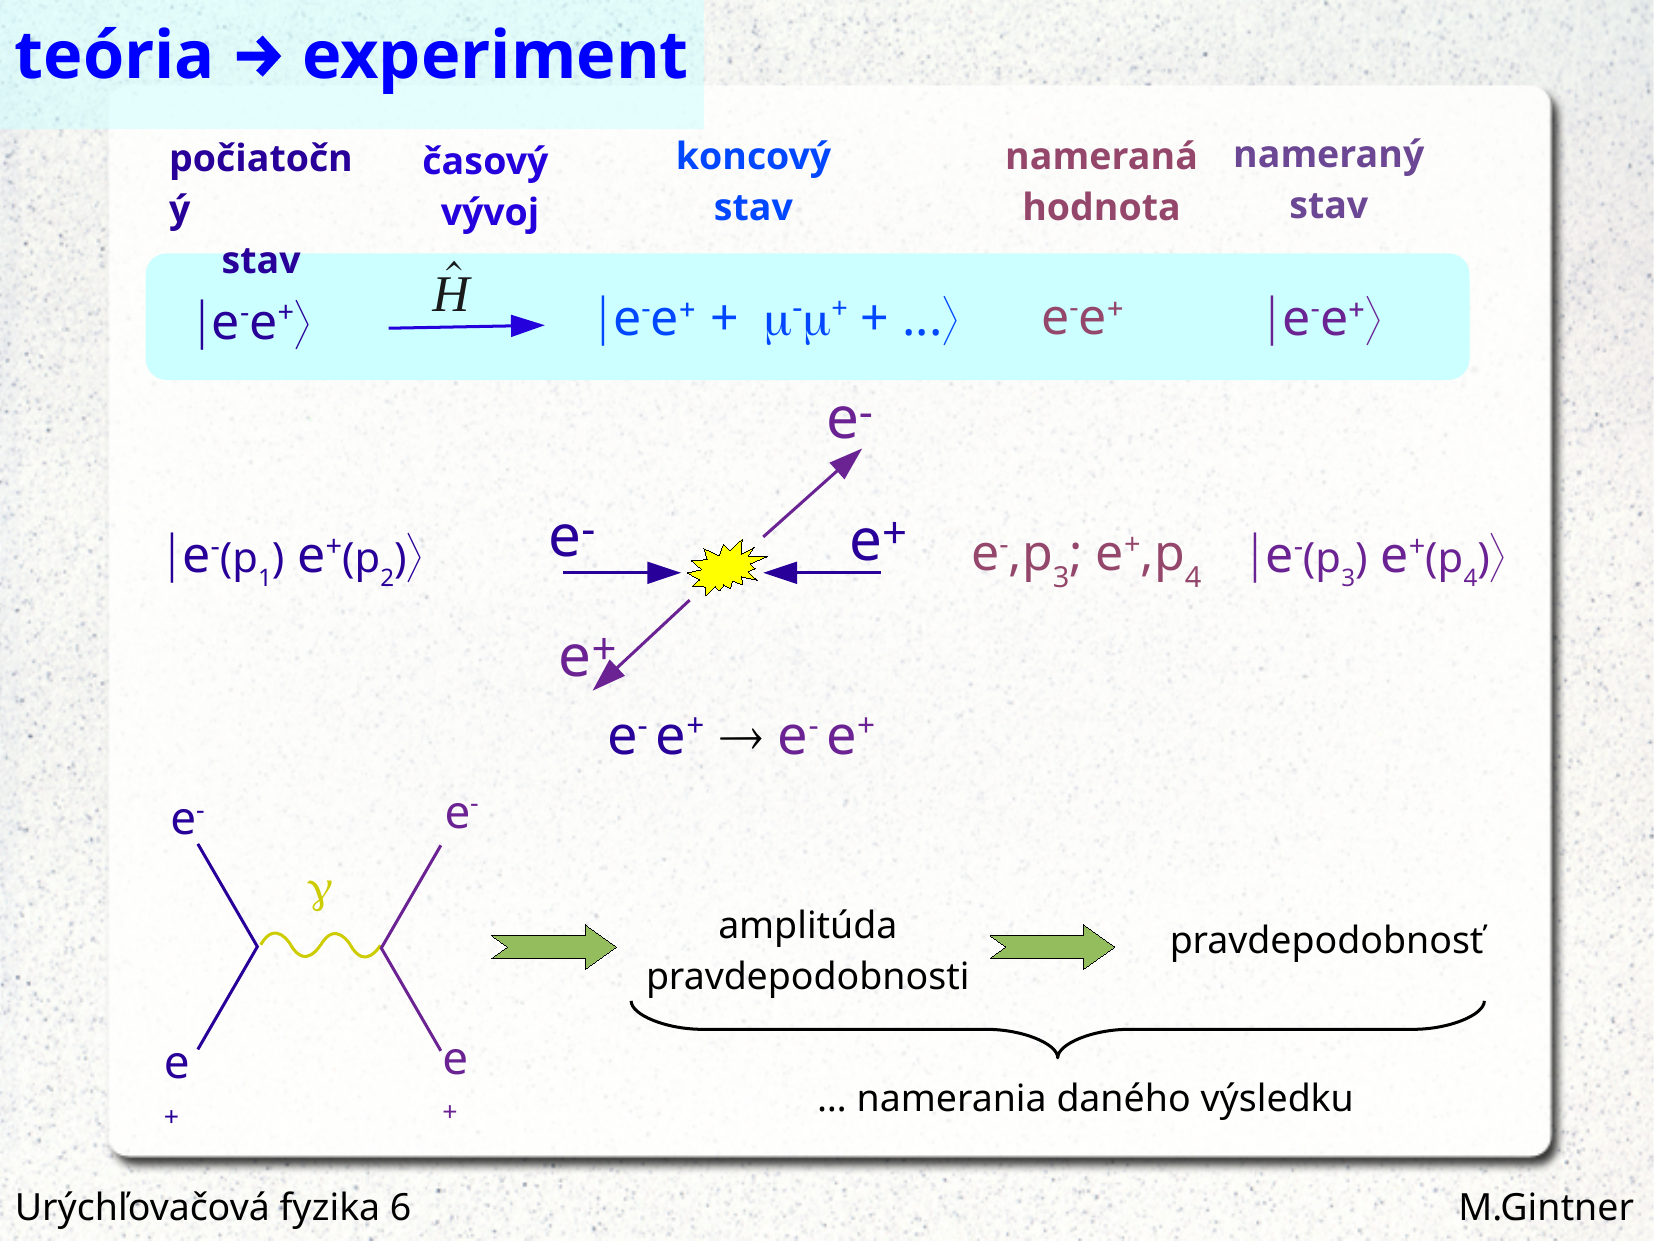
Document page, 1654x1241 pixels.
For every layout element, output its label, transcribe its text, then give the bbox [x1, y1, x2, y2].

text_box nameraná hodnota [990, 122, 1191, 242]
text_box e-e+ [1026, 273, 1140, 359]
text_box časový vývoj [407, 126, 571, 247]
text_box e+ [834, 490, 923, 587]
chart [416, 259, 483, 323]
text_box g [292, 863, 345, 939]
text_box e- [811, 368, 892, 465]
text_box počiatočný stav [154, 124, 376, 244]
text_box Urýchľovačová fyzika 6 [0, 1173, 445, 1241]
text_box [990, 924, 1115, 970]
text_box [687, 539, 768, 596]
text_box e-(p3) e+(p4) [1230, 511, 1519, 603]
text_box [491, 924, 617, 970]
text_box e- [155, 778, 224, 886]
picture [0, 0, 1654, 1241]
text_box teória → experiment [0, 0, 691, 130]
text_box e-e+ [177, 278, 315, 364]
text_box e+ [149, 1022, 217, 1130]
text_box e- [533, 486, 614, 583]
text_box amplitúda pravdepodobnosti [631, 890, 969, 1011]
text_box … namerania daného výsledku [802, 1064, 1339, 1132]
text_box [285, 253, 294, 268]
text_box nameraný stav [1218, 120, 1419, 240]
text_box M.Gintner [1443, 1173, 1654, 1241]
text_box e-e+ + m-m+ + ... [578, 274, 941, 360]
text_box [145, 253, 1470, 381]
text_box koncový stav [661, 122, 829, 242]
text_box pravdepodobnosť [1154, 905, 1489, 973]
text_box e- [429, 771, 498, 879]
text_box e-e+ [1248, 274, 1388, 359]
text_box e+ [544, 606, 634, 703]
text_box e-(p1) e+(p2) [147, 511, 432, 603]
text_box e+ [427, 1017, 495, 1125]
text_box e- e+  e- e+ [590, 687, 896, 781]
text_box e-,p3; e+,p4 [956, 509, 1214, 605]
